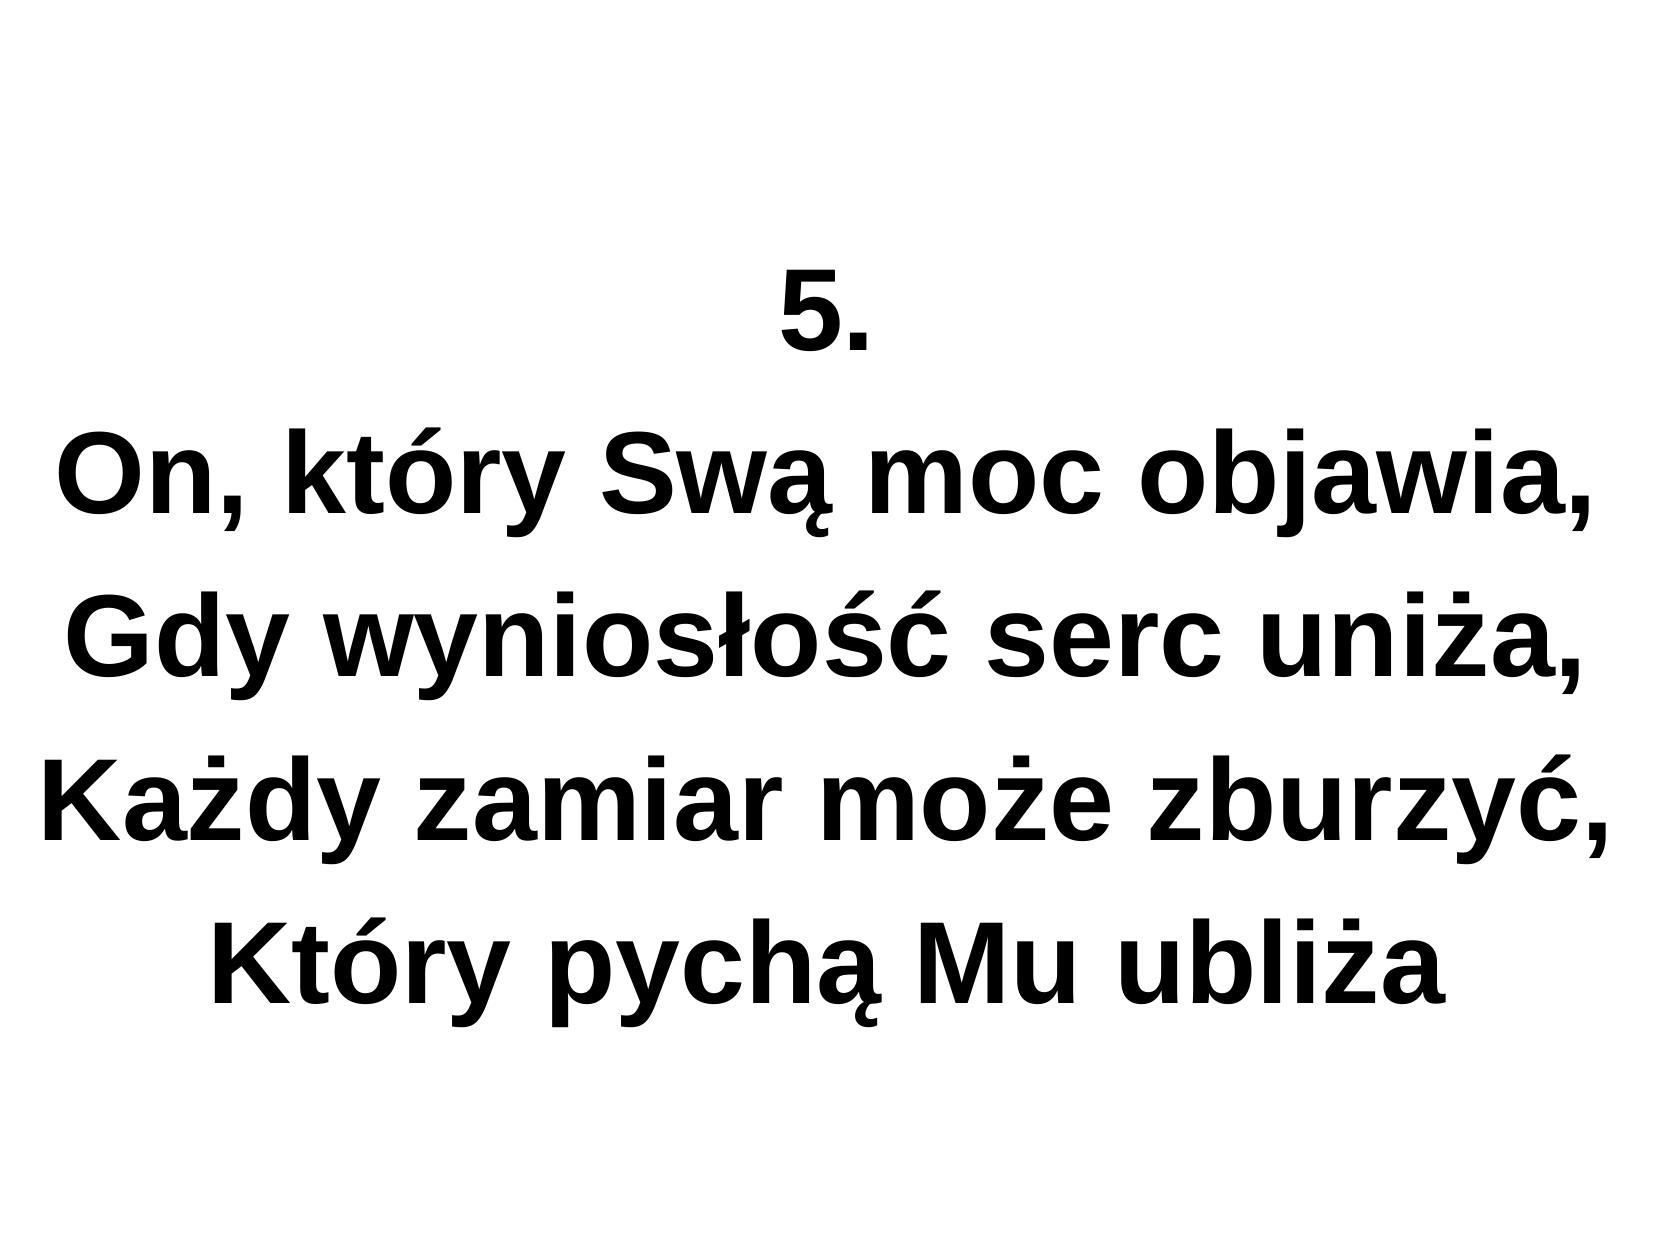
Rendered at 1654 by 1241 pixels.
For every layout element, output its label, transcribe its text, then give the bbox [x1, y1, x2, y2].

subtitle 5. On, który Swą moc objawia, Gdy wyniosłość serc uniża, Każdy zamiar może zburzyć, Który pychą Mu ubliża [0, 0, 1654, 1241]
